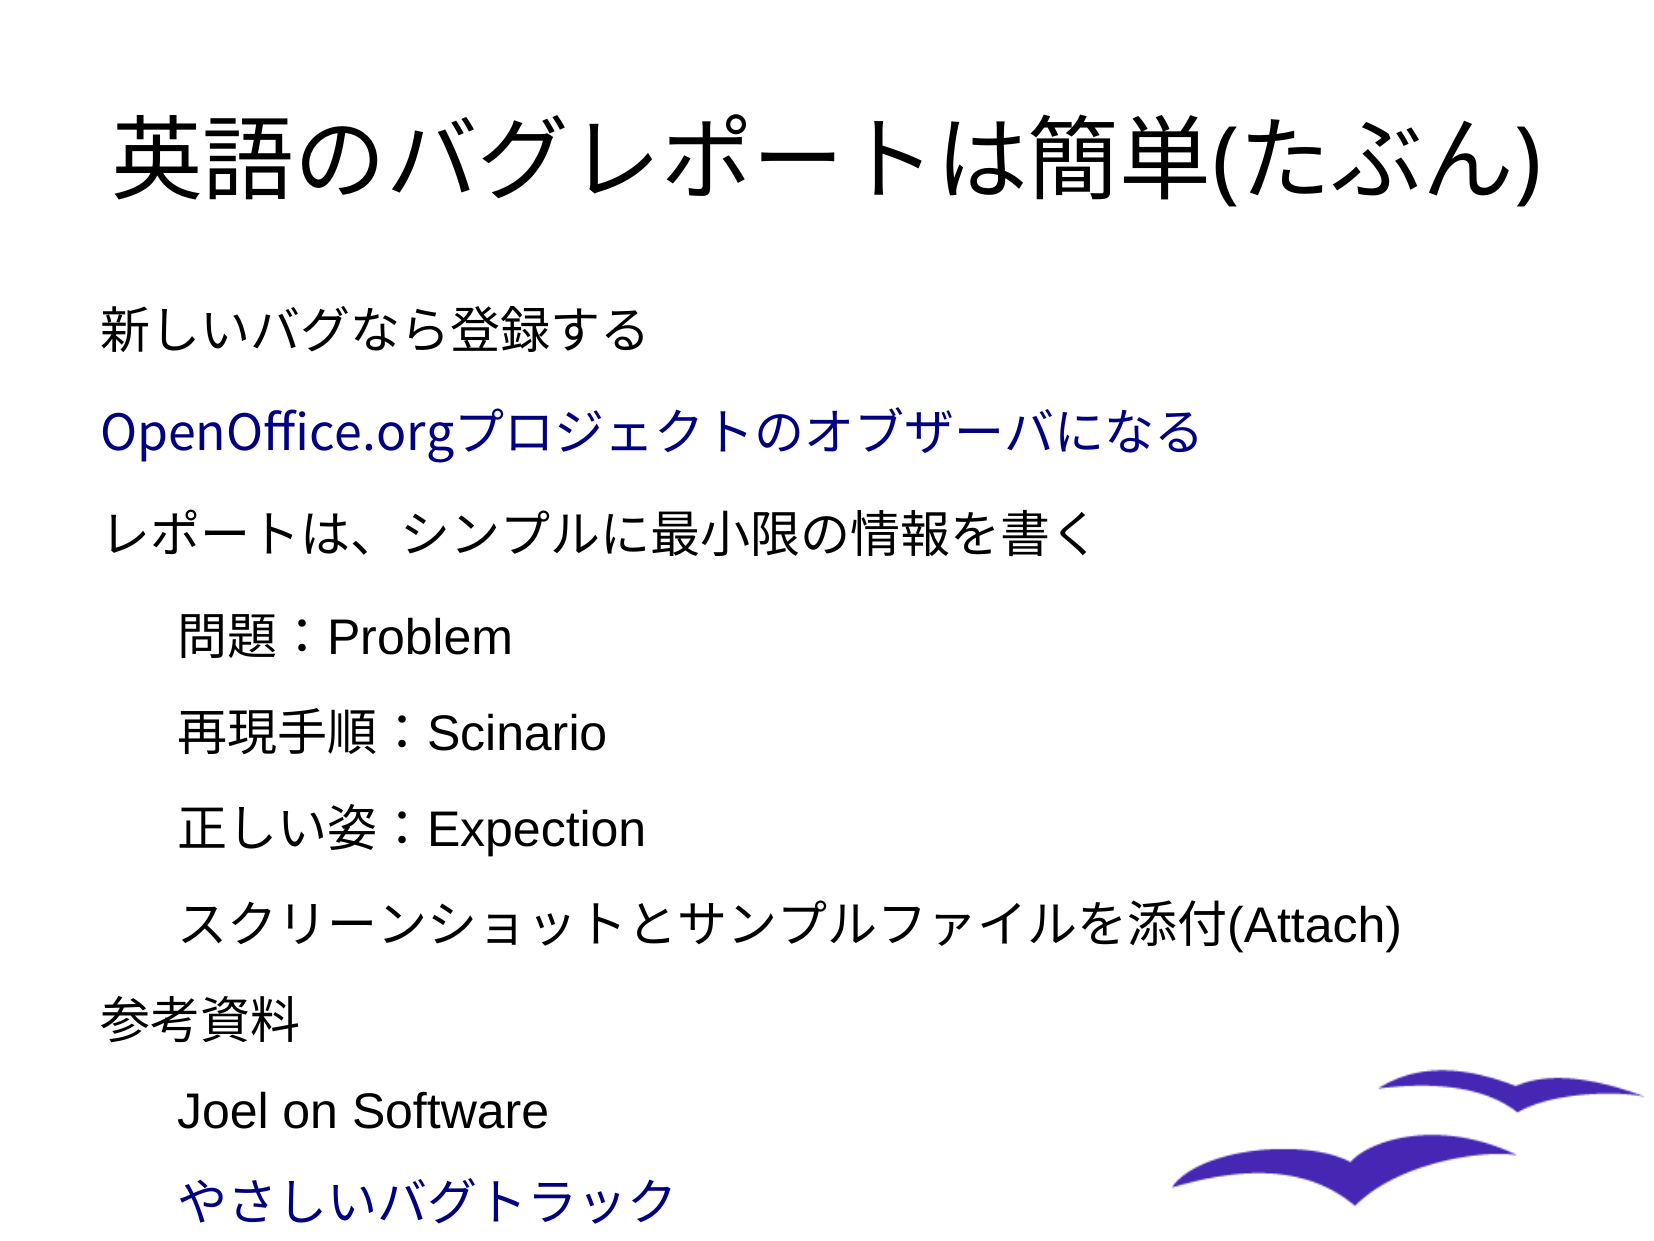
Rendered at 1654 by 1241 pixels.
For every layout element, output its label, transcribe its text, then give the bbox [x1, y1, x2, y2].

title 英語のバグレポートは簡単(たぶん) [82, 56, 1571, 250]
picture [1167, 1135, 1654, 1211]
list 新しいバグなら登録する OpenOffice.orgプロジェクトのオブザーバになる レポートは、シンプルに最小限の情報を書く 問題：Problem 再現手順：Scinario 正しい姿：Expection スクリーンショットとサンプルファイルを添付(Attach) 参考資料 Joel on Software やさしいバグトラック CCにcatchと入れる [82, 290, 1654, 1135]
